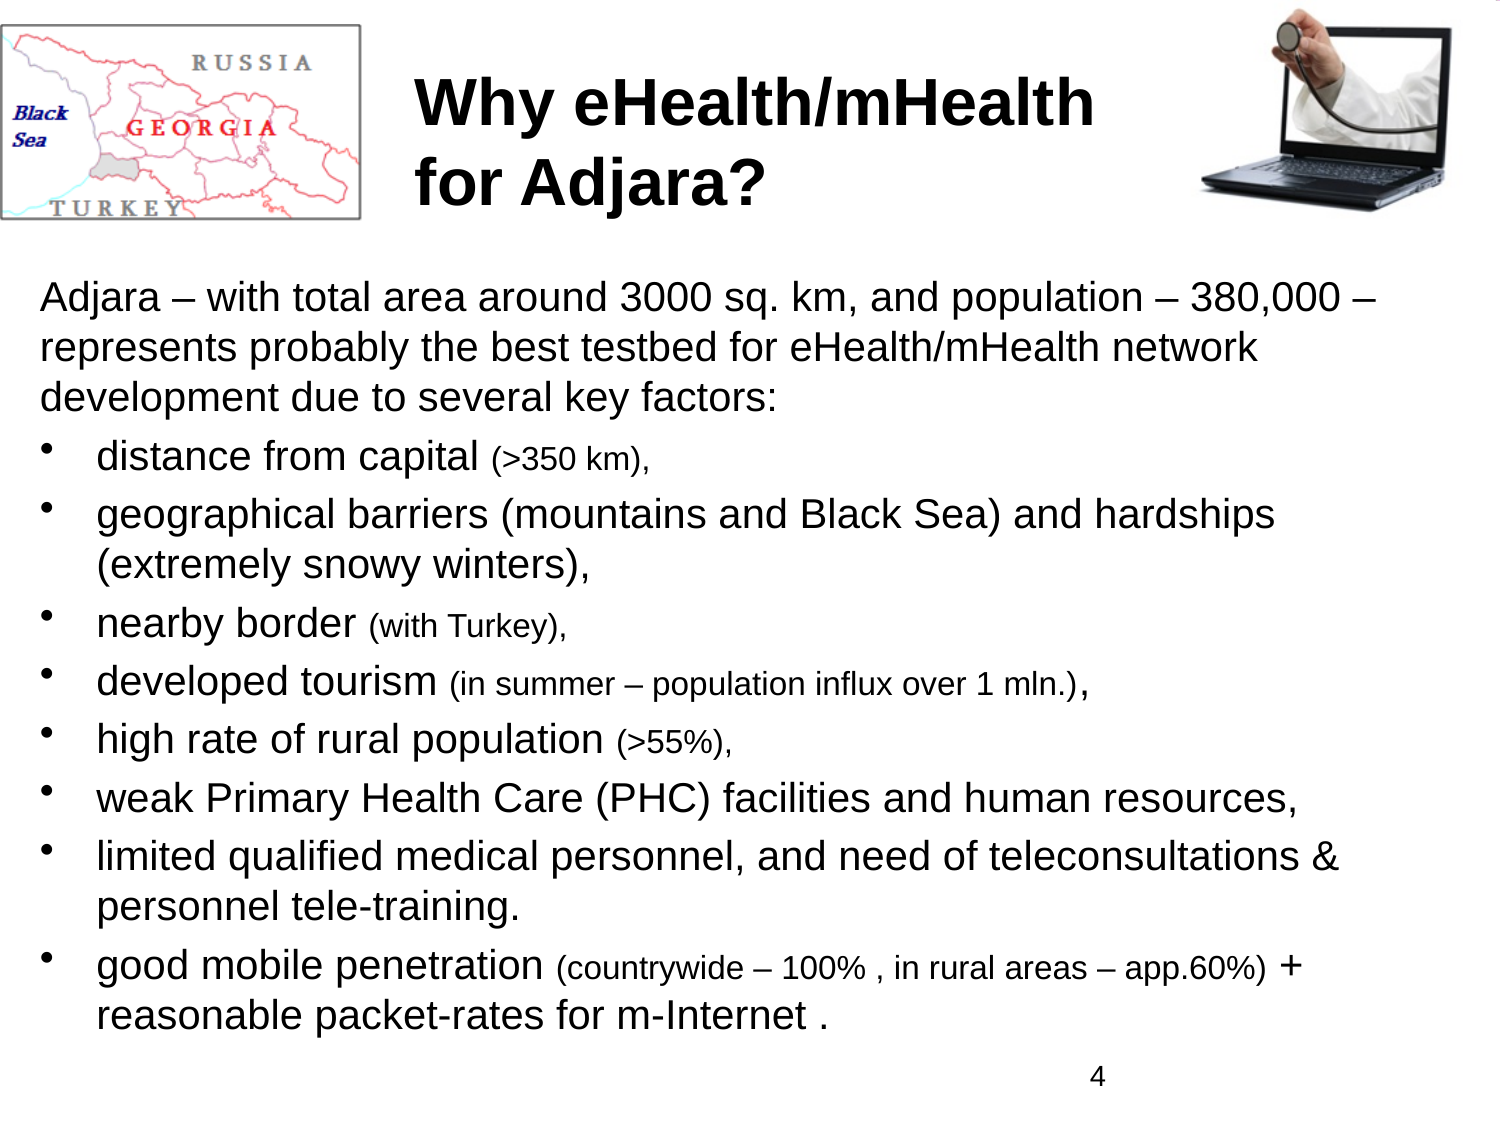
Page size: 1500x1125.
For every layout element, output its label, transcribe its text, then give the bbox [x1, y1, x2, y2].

picture [1174, 0, 1500, 225]
list Adjara – with total area around 3000 sq. km, and population – 380,000 – represents probably the best testbed for eHealth/mHealth network development due to several key factors: distance from capital (>350 km), geographical barriers (mountains and Black Sea) and hardships (extremely snowy winters), nearby border (with Turkey), developed tourism (in summer – population influx over 1 mln.), high rate of rural population (>55%), weak Primary Health Care (PHC) facilities and human resources, limited qualified medical personnel, and need of teleconsultations & personnel tele-training. good mobile penetration (countrywide – 100% , in rural areas – app.60%) + reasonable packet-rates for m-Internet . [24, 262, 1475, 1063]
picture [0, 24, 363, 260]
title Why eHealth/mHealth for Adjara? [399, 45, 1125, 233]
slide_number <número> [1074, 1050, 1425, 1103]
